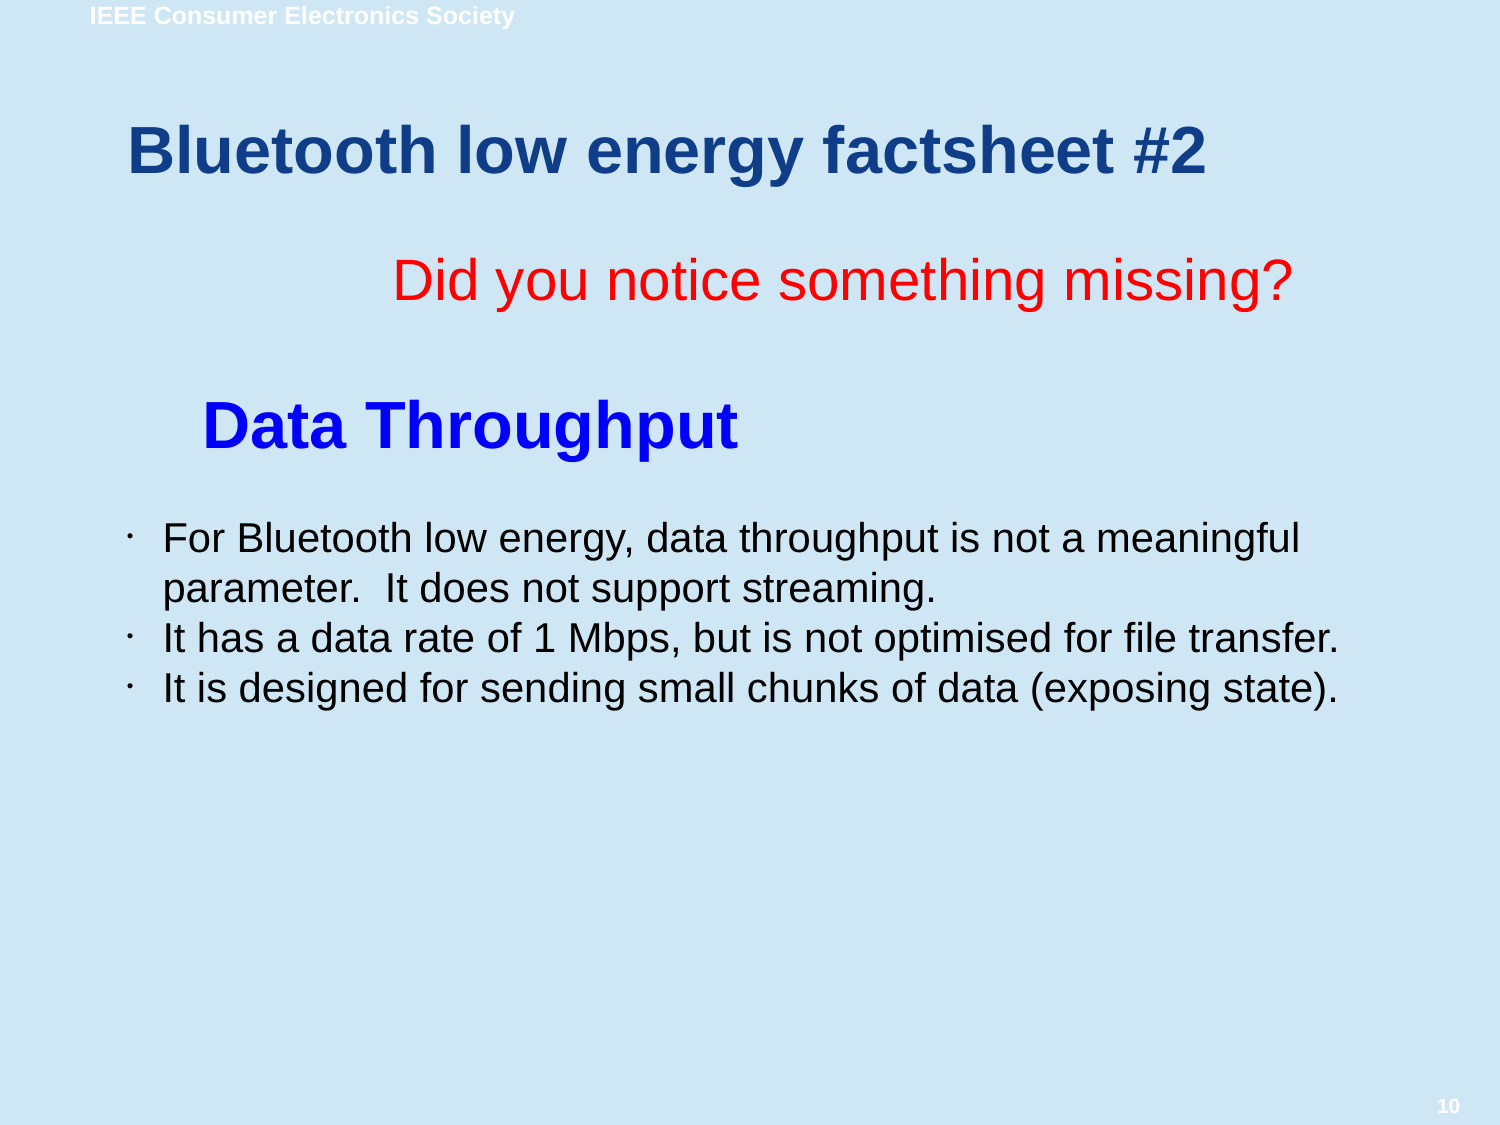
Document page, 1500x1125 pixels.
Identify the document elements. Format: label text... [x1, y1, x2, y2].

title Bluetooth low energy factsheet #2 [112, 99, 1388, 288]
text_box Data Throughput [187, 374, 1275, 495]
list Did you notice something missing? [187, 235, 1500, 985]
text_box For Bluetooth low energy, data throughput is not a meaningful parameter. It does not support streaming. It has a data rate of 1 Mbps, but is not optimised for file transfer. It is designed for sending small chunks of data (exposing state). [112, 503, 1364, 1021]
